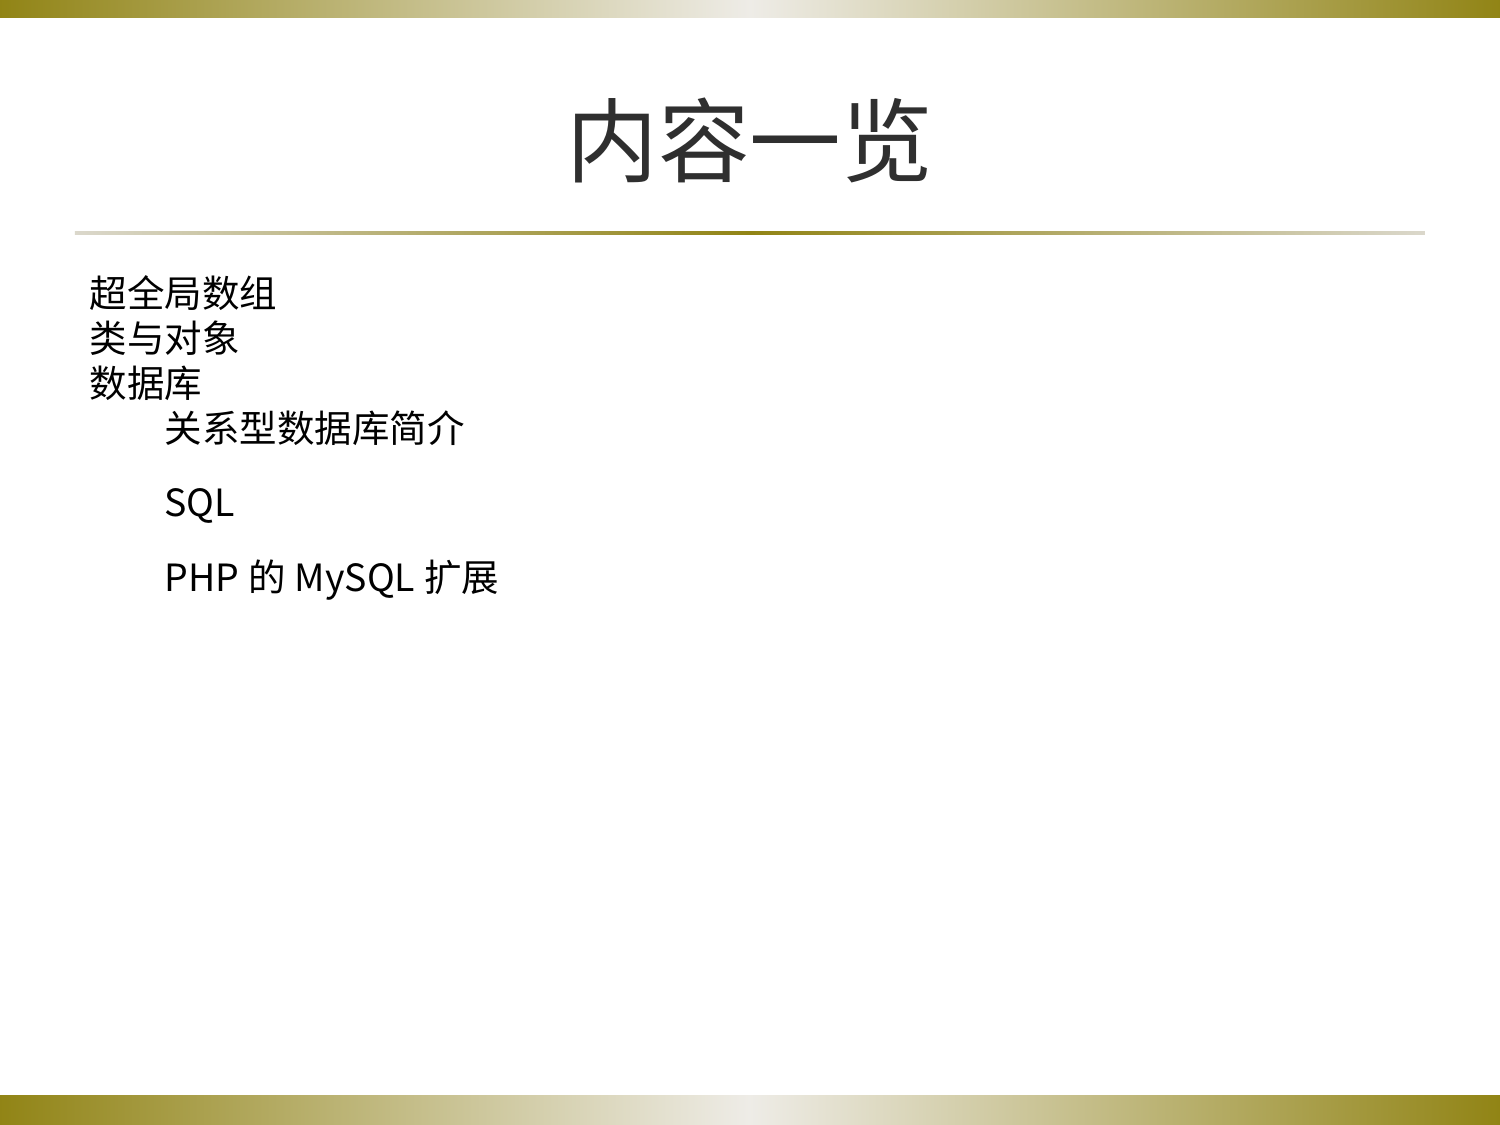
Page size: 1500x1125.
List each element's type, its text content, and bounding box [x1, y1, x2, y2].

list 超全局数组 类与对象 数据库 关系型数据库简介 SQL PHP的MySQL扩展 [75, 262, 1425, 1032]
title 内容一览 [75, 45, 1425, 233]
